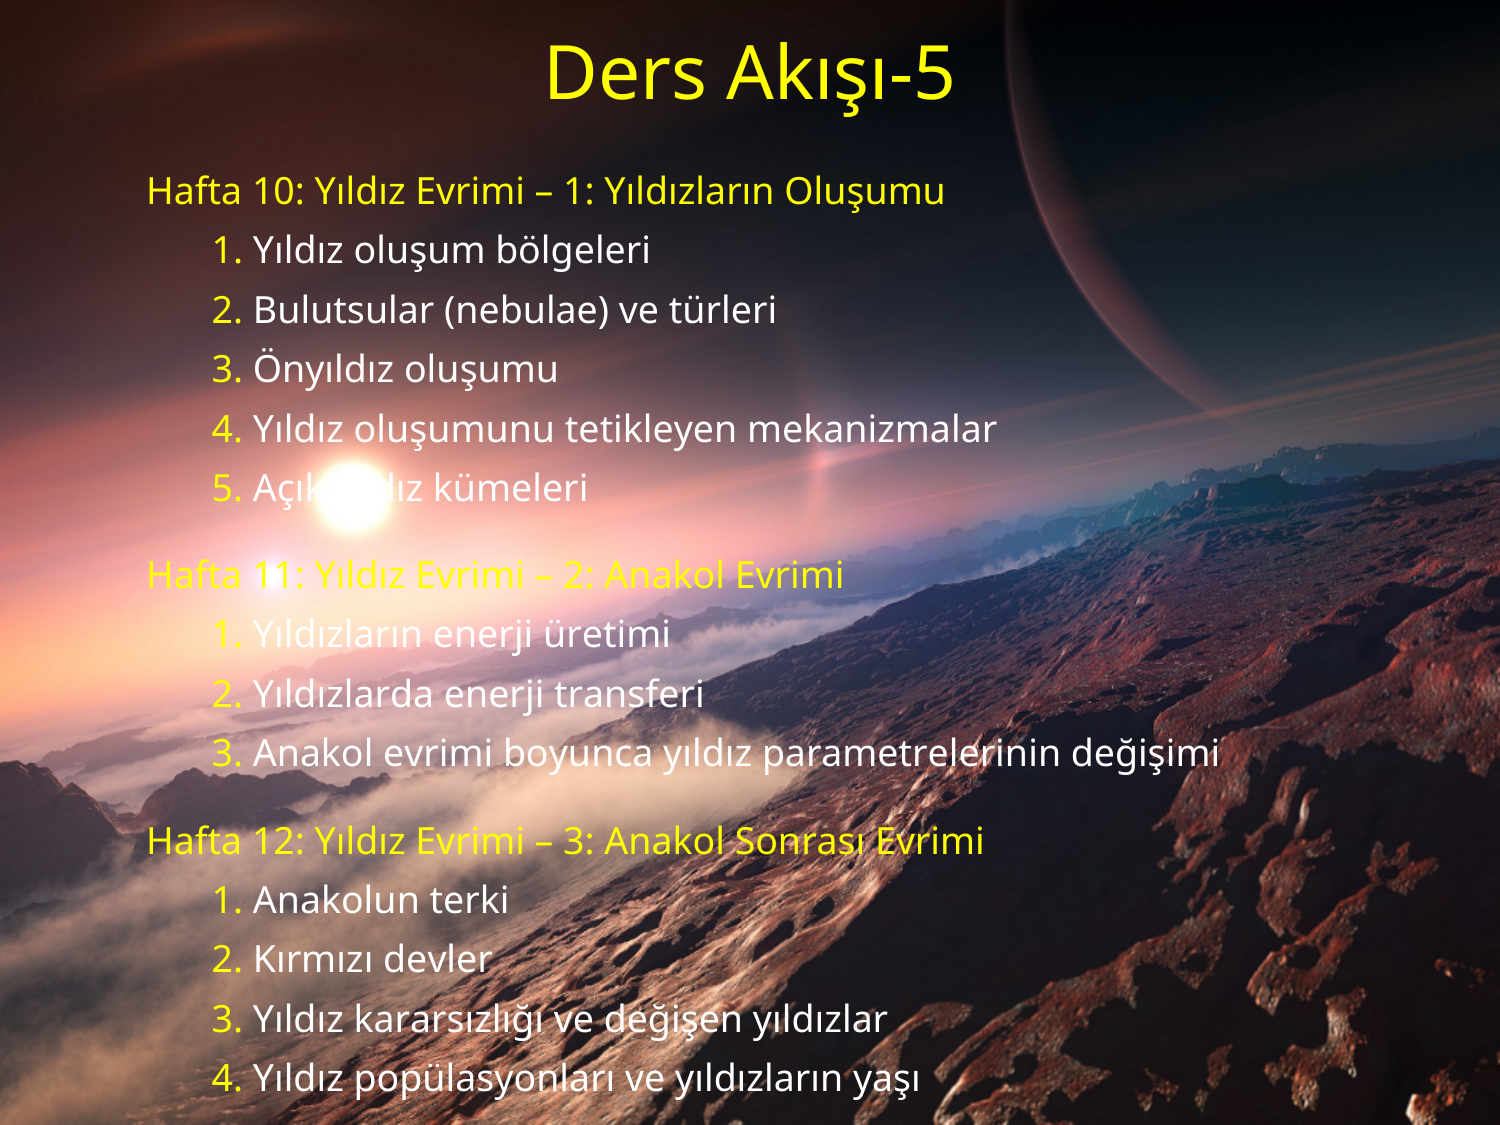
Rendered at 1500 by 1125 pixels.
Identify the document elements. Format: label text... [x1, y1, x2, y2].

list Hafta 11: Yıldız Evrimi – 2: Anakol Evrimi 1. Yıldızların enerji üretimi 2. Yıldızlarda enerji transferi 3. Anakol evrimi boyunca yıldız parametrelerinin değişimi [75, 551, 1426, 796]
title Ders Akışı-5 [75, 3, 1426, 136]
list Hafta 12: Yıldız Evrimi – 3: Anakol Sonrası Evrimi 1. Anakolun terki 2. Kırmızı devler 3. Yıldız kararsızlığı ve değişen yıldızlar 4. Yıldız popülasyonları ve yıldızların yaşı [75, 817, 1426, 1061]
picture [0, 0, 1500, 1125]
list Hafta 10: Yıldız Evrimi – 1: Yıldızların Oluşumu 1. Yıldız oluşum bölgeleri 2. Bulutsular (nebulae) ve türleri 3. Önyıldız oluşumu 4. Yıldız oluşumunu tetikleyen mekanizmalar 5. Açık yıldız kümeleri [75, 168, 1426, 531]
